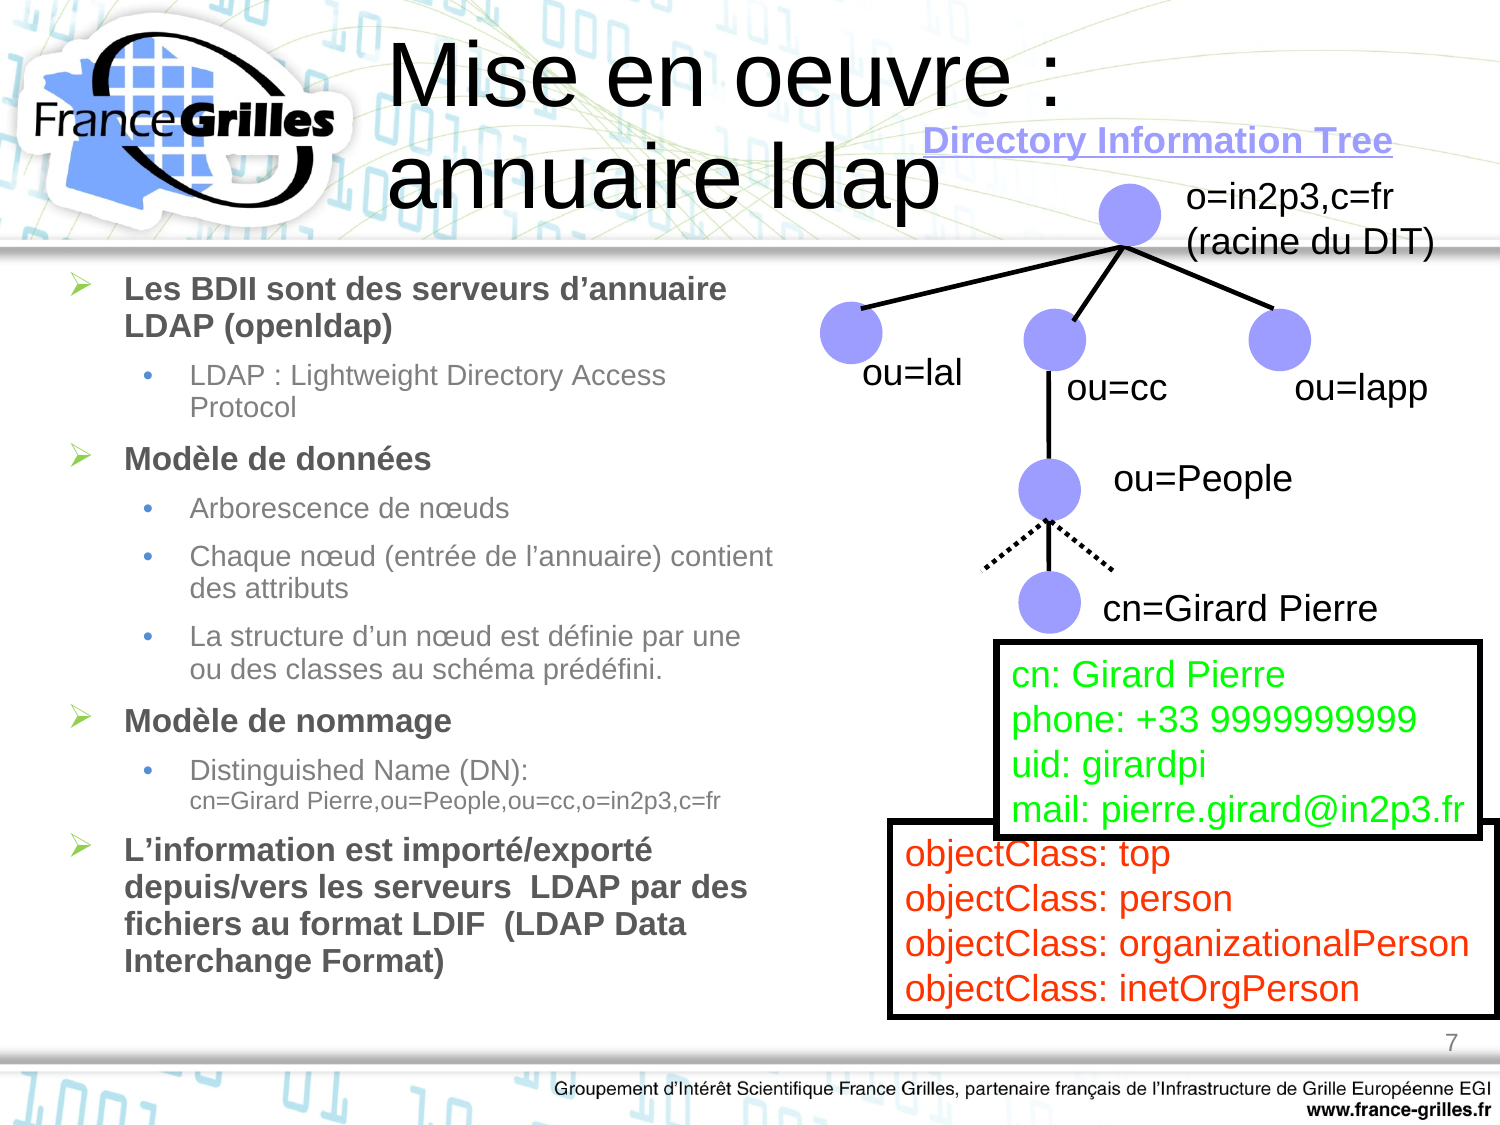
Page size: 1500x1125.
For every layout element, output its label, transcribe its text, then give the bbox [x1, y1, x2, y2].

text_box cn=Girard Pierre [1087, 576, 1402, 637]
text_box [1023, 308, 1087, 371]
text_box [1018, 571, 1081, 634]
picture [0, 0, 1500, 1125]
list Les BDII sont des serveurs d’annuaire LDAP (openldap) LDAP : Lightweight Directory Access Protocol Modèle de données Arborescence de nœuds Chaque nœud (entrée de l’annuaire) contient des attributs La structure d’un nœud est définie par une ou des classes au schéma prédéfini. Modèle de nommage Distinguished Name (DN): cn=Girard Pierre,ou=People,ou=cc,o=in2p3,c=fr L’information est importé/exporté depuis/vers les serveurs LDAP par des fichiers au format LDIF (LDAP Data Interchange Format) [53, 262, 798, 1069]
text_box cn: Girard Pierre phone: +33 9999999999 uid: girardpi mail: pierre.girard@in2p3.fr [996, 642, 1480, 838]
text_box ou=People [1098, 446, 1424, 507]
text_box ou=lal [847, 340, 984, 402]
text_box Directory Information Tree [890, 108, 1427, 170]
text_box o=in2p3,c=fr (racine du DIT) [1171, 164, 1464, 271]
text_box ou=cc [1051, 355, 1199, 416]
text_box [1098, 183, 1162, 247]
text_box [1018, 458, 1081, 521]
text_box [1248, 308, 1312, 372]
text_box [819, 301, 883, 364]
text_box objectClass: top objectClass: person objectClass: organizationalPerson objectClass: inetOrgPerson [890, 821, 1498, 1017]
title Mise en oeuvre : annuaire ldap [372, 4, 1459, 248]
text_box ou=lapp [1279, 355, 1448, 416]
